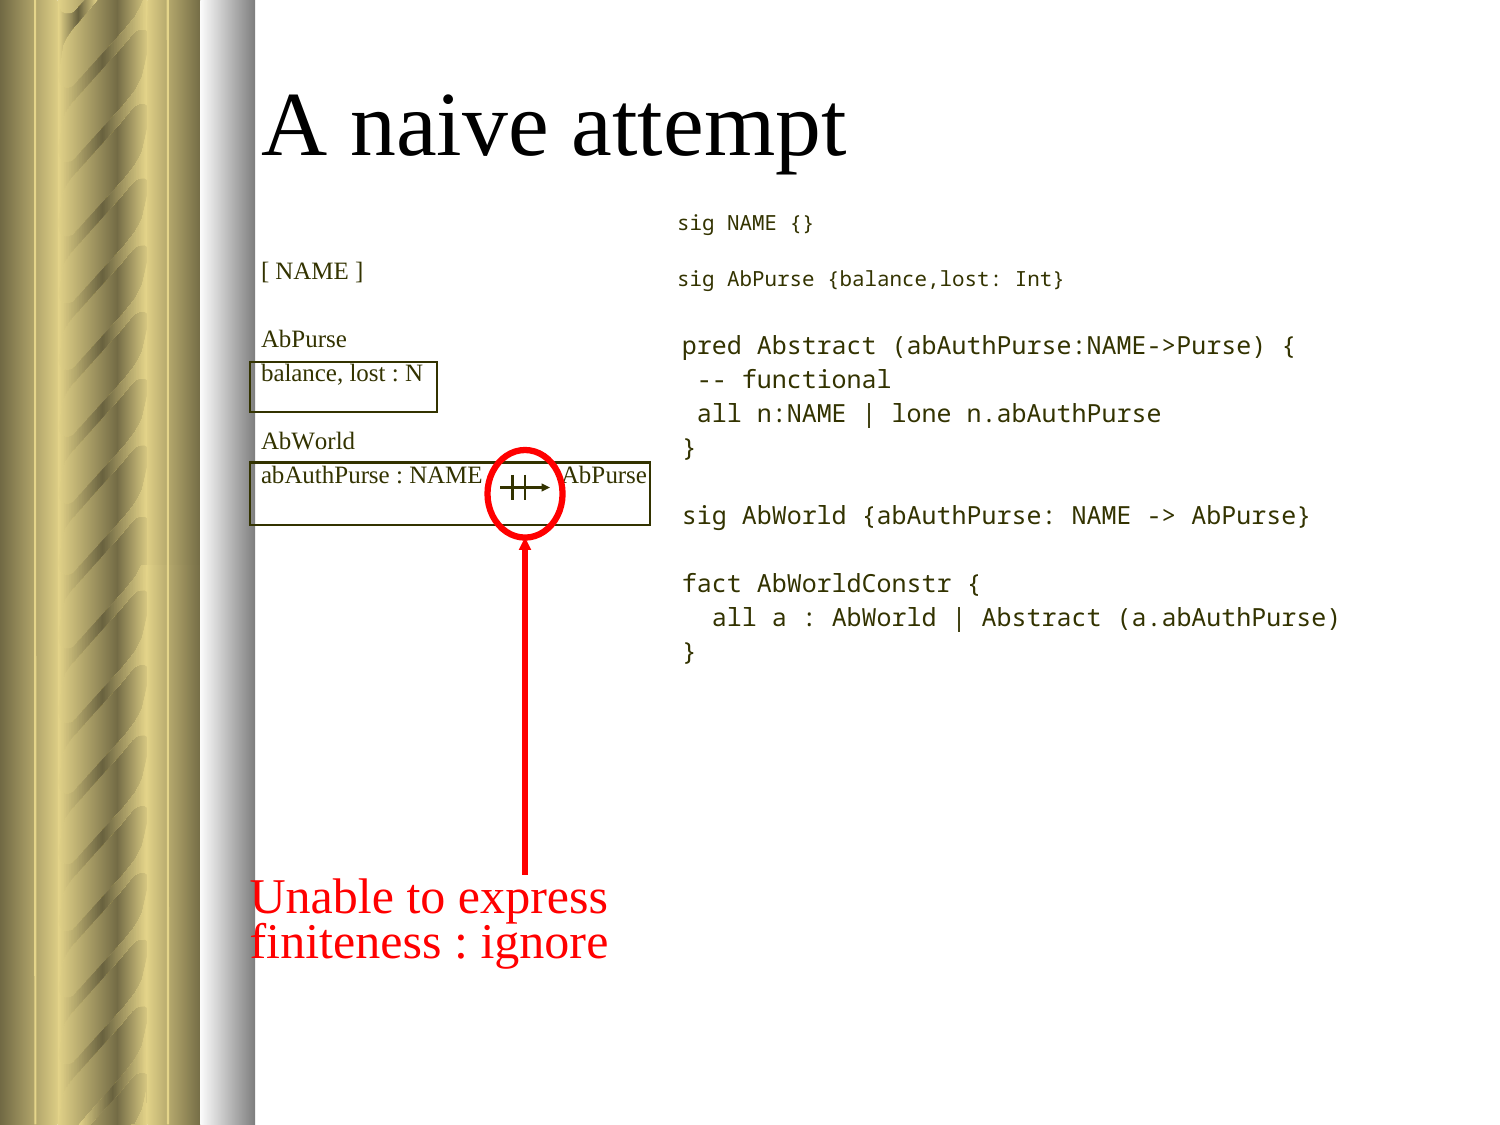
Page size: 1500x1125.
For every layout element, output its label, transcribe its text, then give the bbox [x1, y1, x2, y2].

text_box sig NAME {} sig AbPurse {balance,lost: Int} [662, 199, 1476, 477]
list [ NAME ] AbPurse balance, lost : N AbWorld abAuthPurse : NAME AbPurse [251, 464, 493, 524]
title A naive attempt [246, 37, 1476, 225]
list [ NAME ] AbPurse balance, lost : N AbWorld abAuthPurse : NAME AbPurse [491, 464, 559, 524]
text_box Unable to express finiteness : ignore [234, 871, 624, 975]
list [ NAME ] AbPurse balance, lost : N AbWorld abAuthPurse : NAME AbPurse [557, 464, 649, 524]
list [ NAME ] AbPurse balance, lost : N AbWorld abAuthPurse : NAME AbPurse [246, 249, 675, 1024]
text_box pred Abstract (abAuthPurse:NAME->Purse) { -- functional all n:NAME | lone n.abAuthPurse } sig AbWorld {abAuthPurse: NAME -> AbPurse} fact AbWorldConstr { all a : AbWorld | Abstract (a.abAuthPurse) } [667, 319, 1408, 710]
